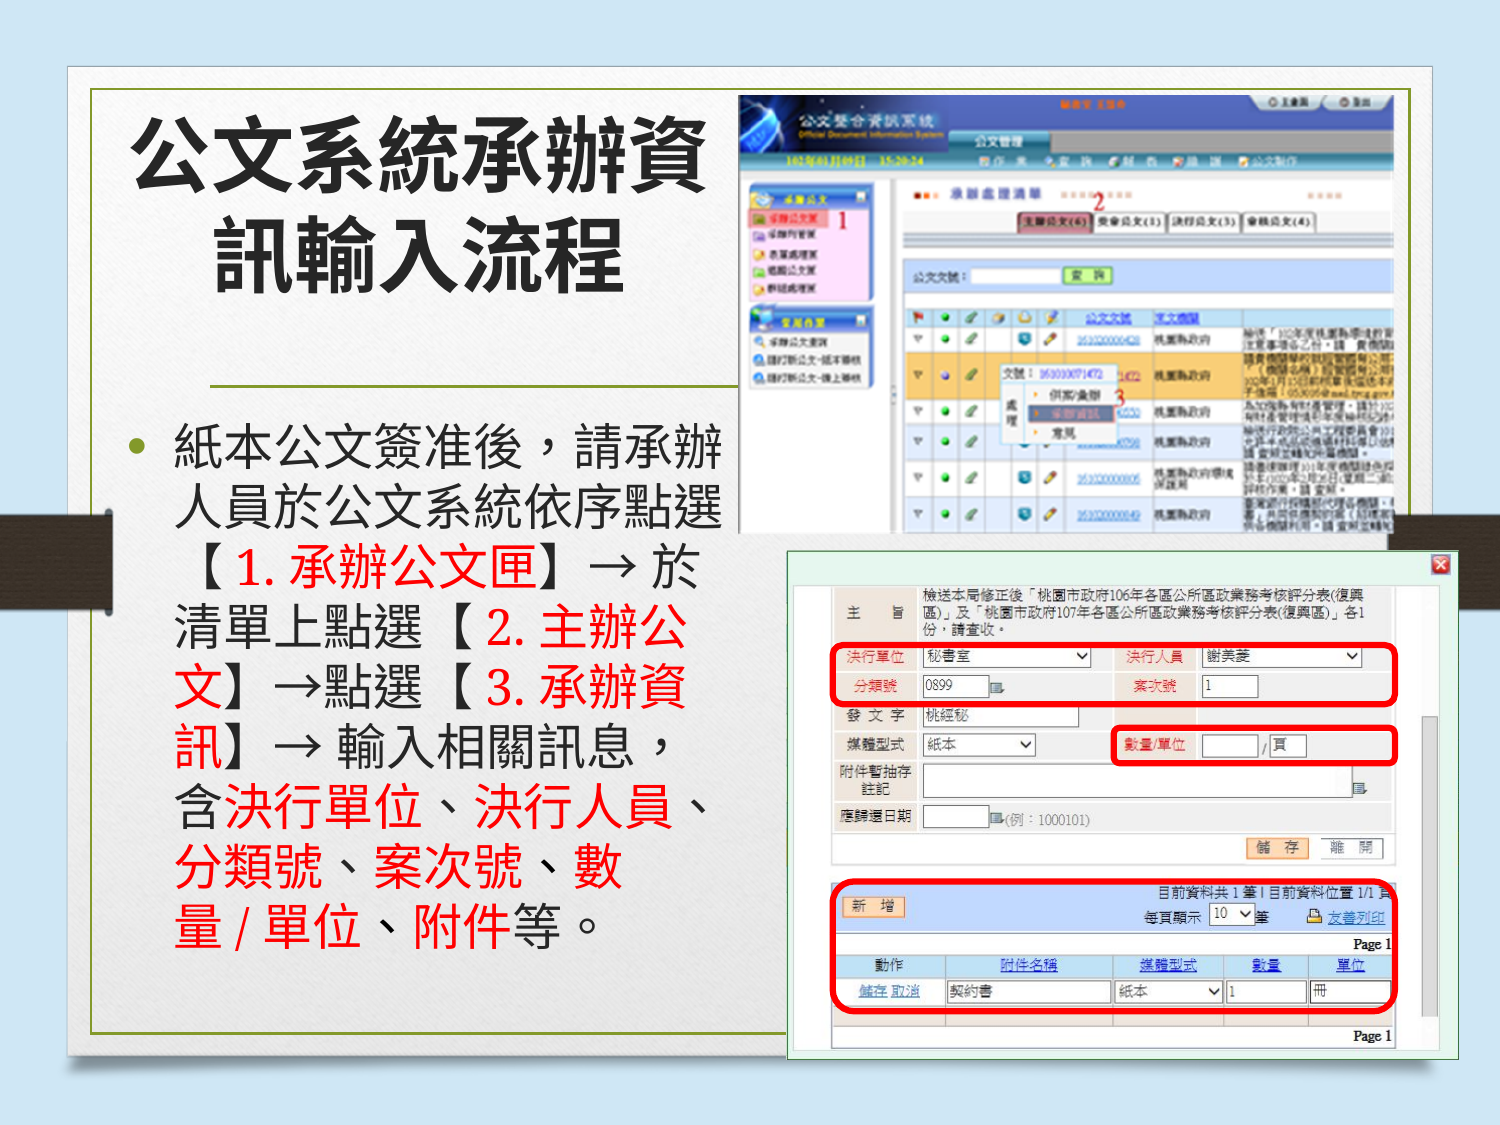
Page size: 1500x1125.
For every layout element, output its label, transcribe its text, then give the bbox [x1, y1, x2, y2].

title 公文系統承辦資訊輸入流程 [100, 95, 738, 386]
picture [0, 0, 1500, 1125]
list 紙本公文簽准後，請承辦人員於公文系統依序點選【1.承辦公文匣】→ 於清單上點選【2.主辦公文】→點選【3.承辦資訊】→ 輸入相關訊息，含決行單位、決行人員、分類號、案次號、數量/單位、附件等。 [112, 408, 750, 1035]
